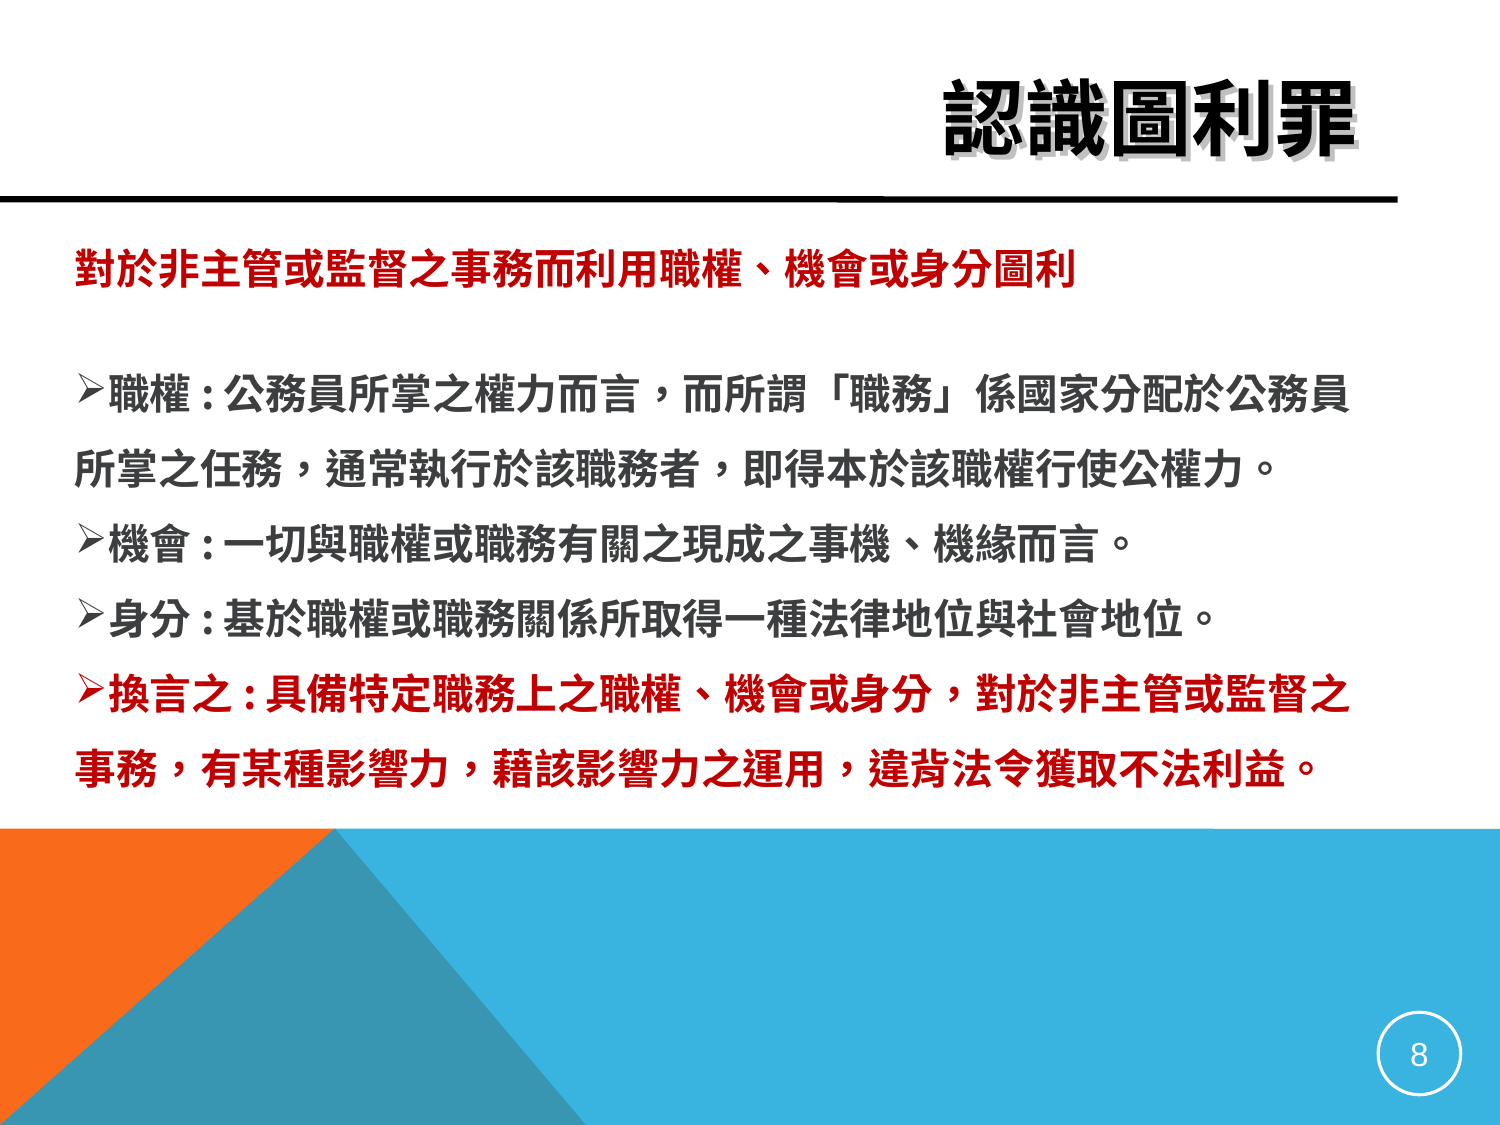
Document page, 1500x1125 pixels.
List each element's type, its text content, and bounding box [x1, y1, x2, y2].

text_box 對於非主管或監督之事務而利用職權、機會或身分圖利 職權:公務員所掌之權力而言，而所謂「職務」係國家分配於公務員所掌之任務，通常執行於該職務者，即得本於該職權行使公權力。 機會:一切與職權或職務有關之現成之事機、機緣而言。 身分:基於職權或職務關係所取得一種法律地位與社會地位。 換言之:具備特定職務上之職權、機會或身分，對於非主管或監督之事務，有某種影響力，藉該影響力之運用，違背法令獲取不法利益。 [60, 235, 1385, 851]
text_box 認識圖利罪 [927, 58, 1419, 175]
text_box <編號> [1378, 1012, 1461, 1095]
